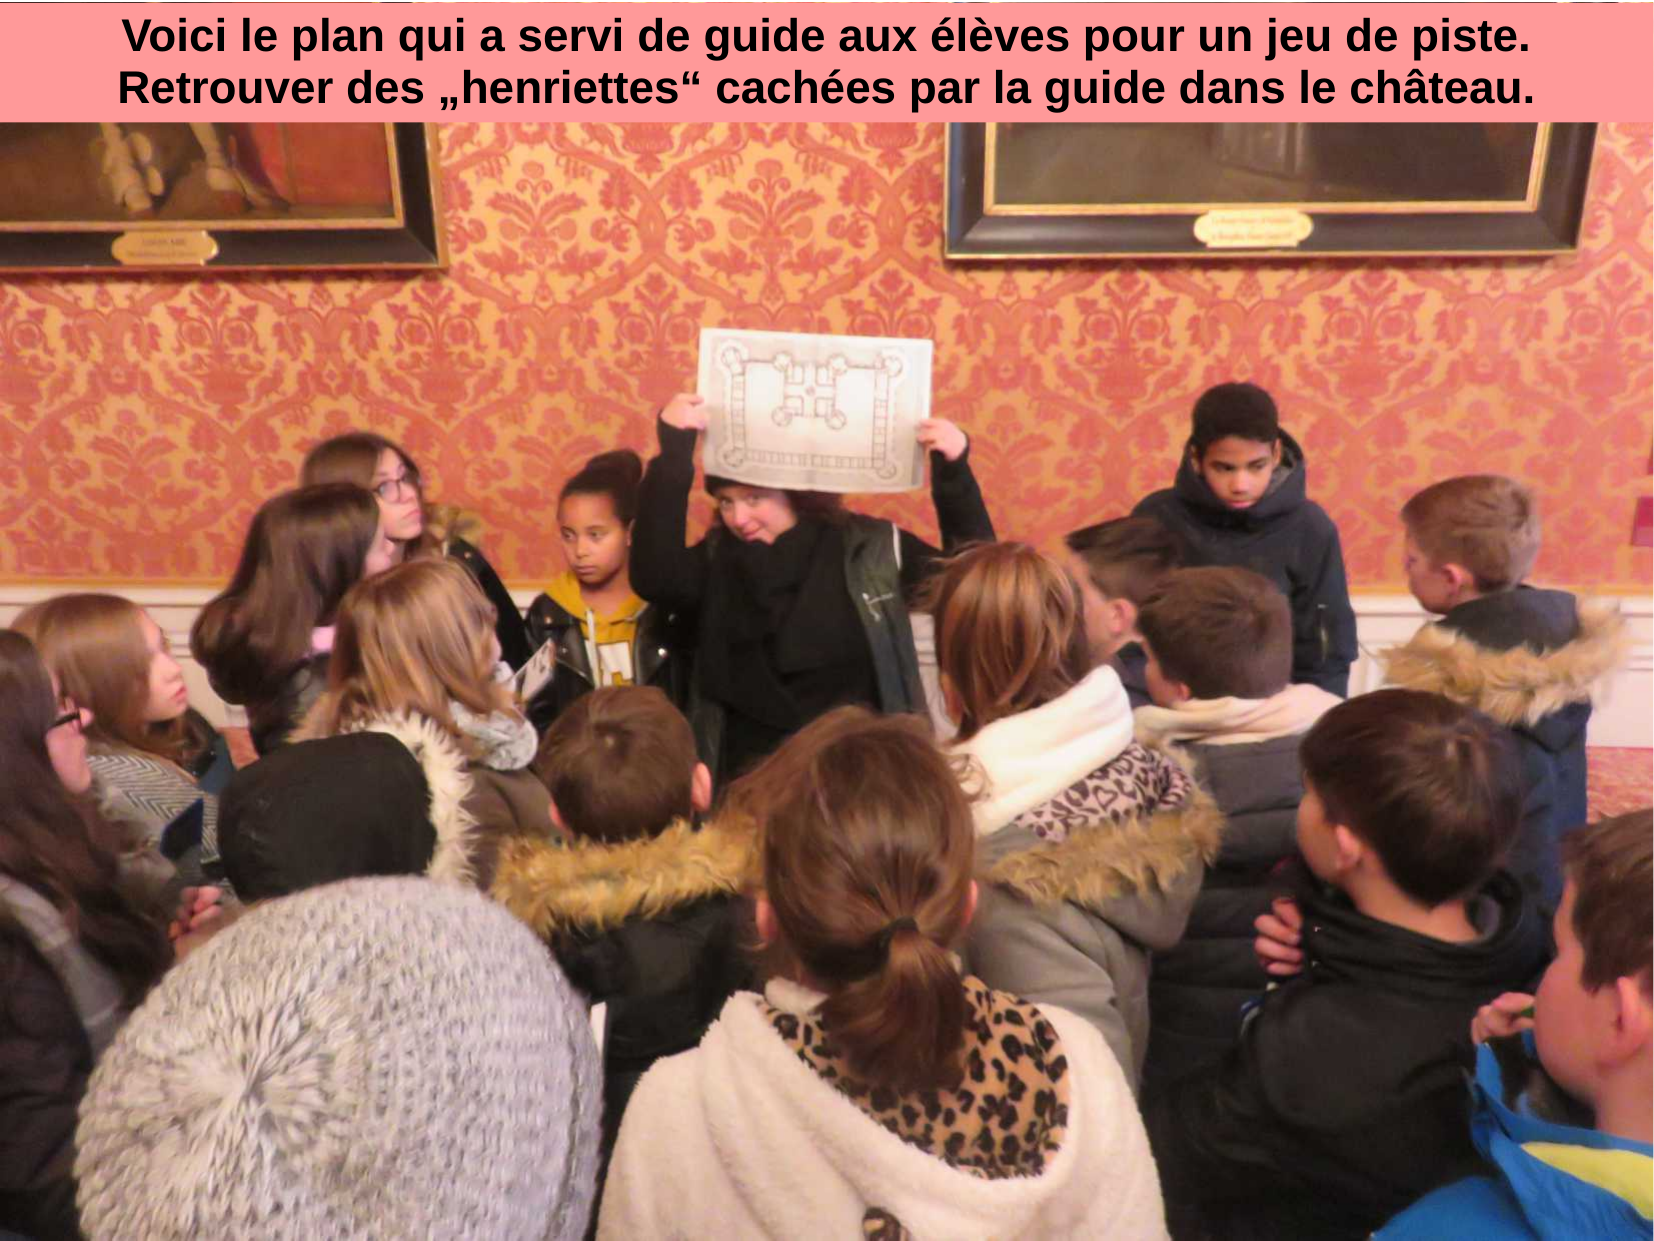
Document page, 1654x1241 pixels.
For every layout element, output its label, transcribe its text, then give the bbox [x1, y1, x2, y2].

text_box Voici le plan qui a servi de guide aux élèves pour un jeu de piste. Retrouver des „henriettes“ cachées par la guide dans le château. [0, 3, 1654, 123]
picture [0, 123, 1654, 1241]
